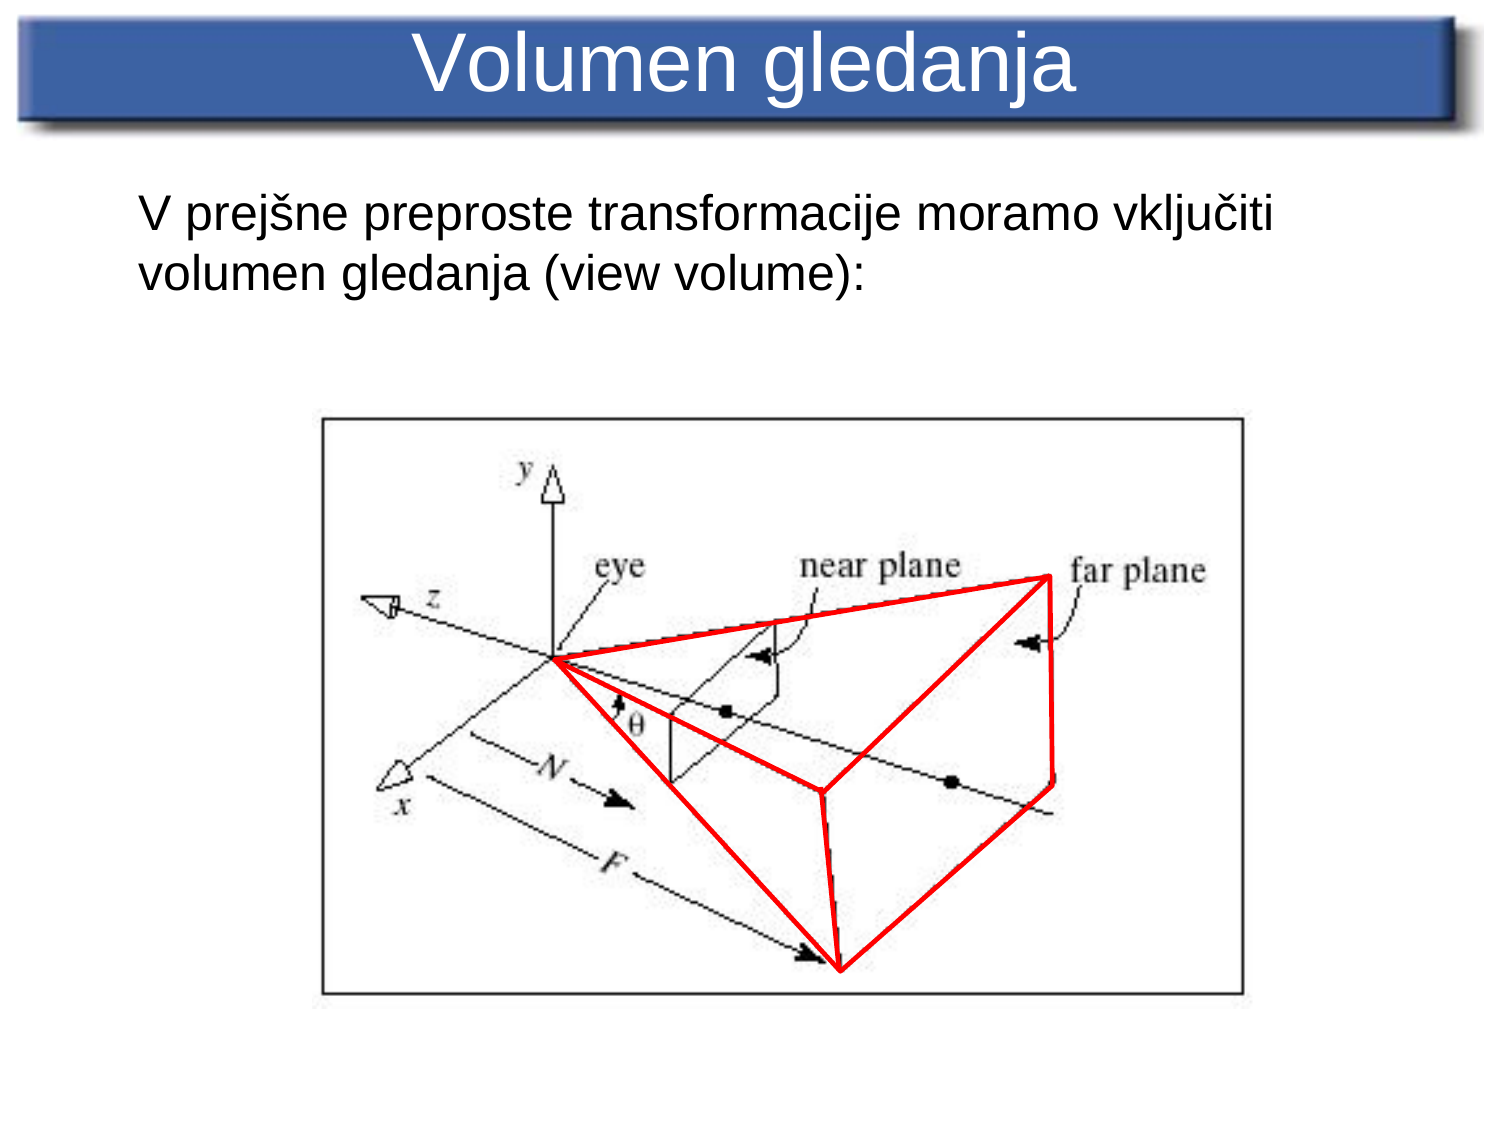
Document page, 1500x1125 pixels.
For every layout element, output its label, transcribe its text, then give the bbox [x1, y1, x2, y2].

picture [312, 408, 1258, 1009]
text_box V prejšne preproste transformacije moramo vključiti volumen gledanja (view volume): [123, 172, 1388, 309]
picture [16, 13, 1484, 141]
text_box Volumen gledanja [396, 0, 1093, 116]
